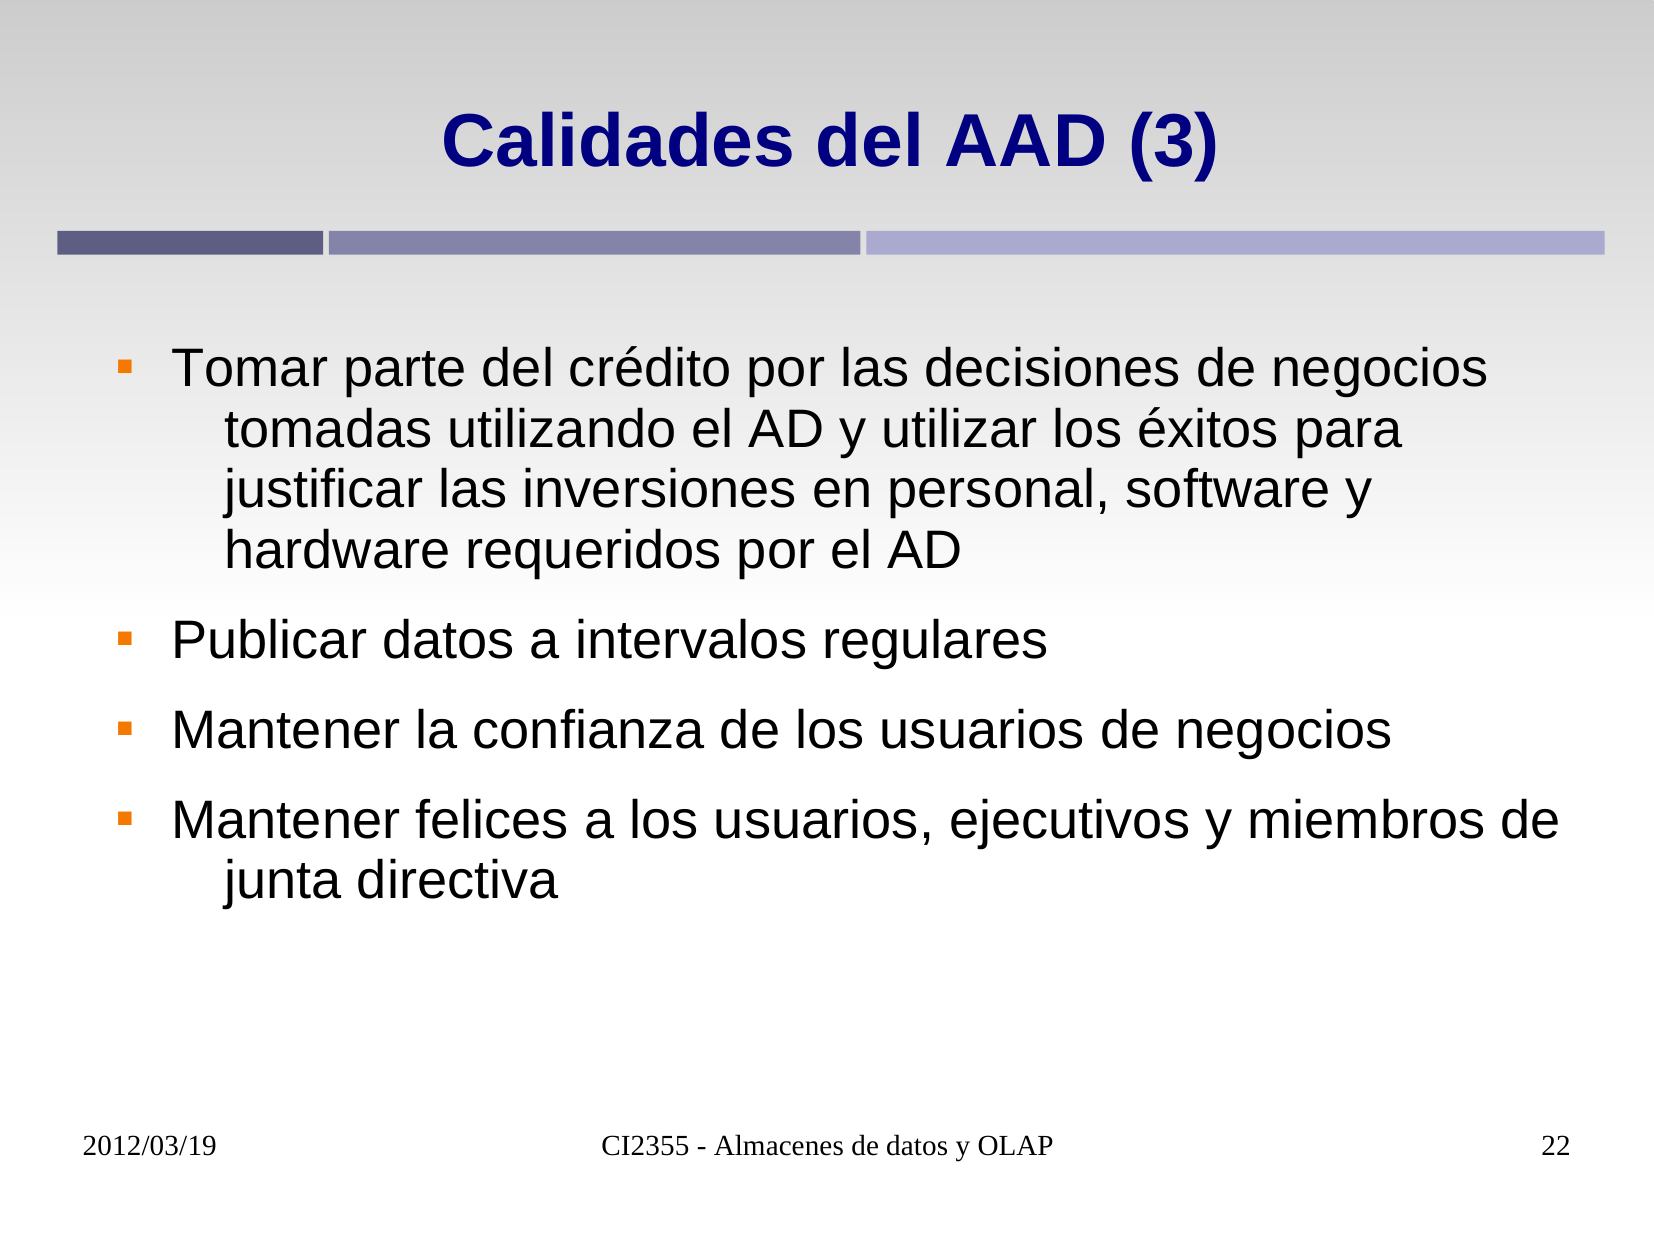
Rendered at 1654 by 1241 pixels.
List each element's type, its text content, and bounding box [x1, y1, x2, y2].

list Tomar parte del crédito por las decisiones de negocios tomadas utilizando el AD y utilizar los éxitos para justificar las inversiones en personal, software y hardware requeridos por el AD Publicar datos a intervalos regulares Mantener la confianza de los usuarios de negocios Mantener felices a los usuarios, ejecutivos y miembros de junta directiva [82, 337, 1571, 1109]
title Calidades del AAD (3) [86, 55, 1576, 226]
